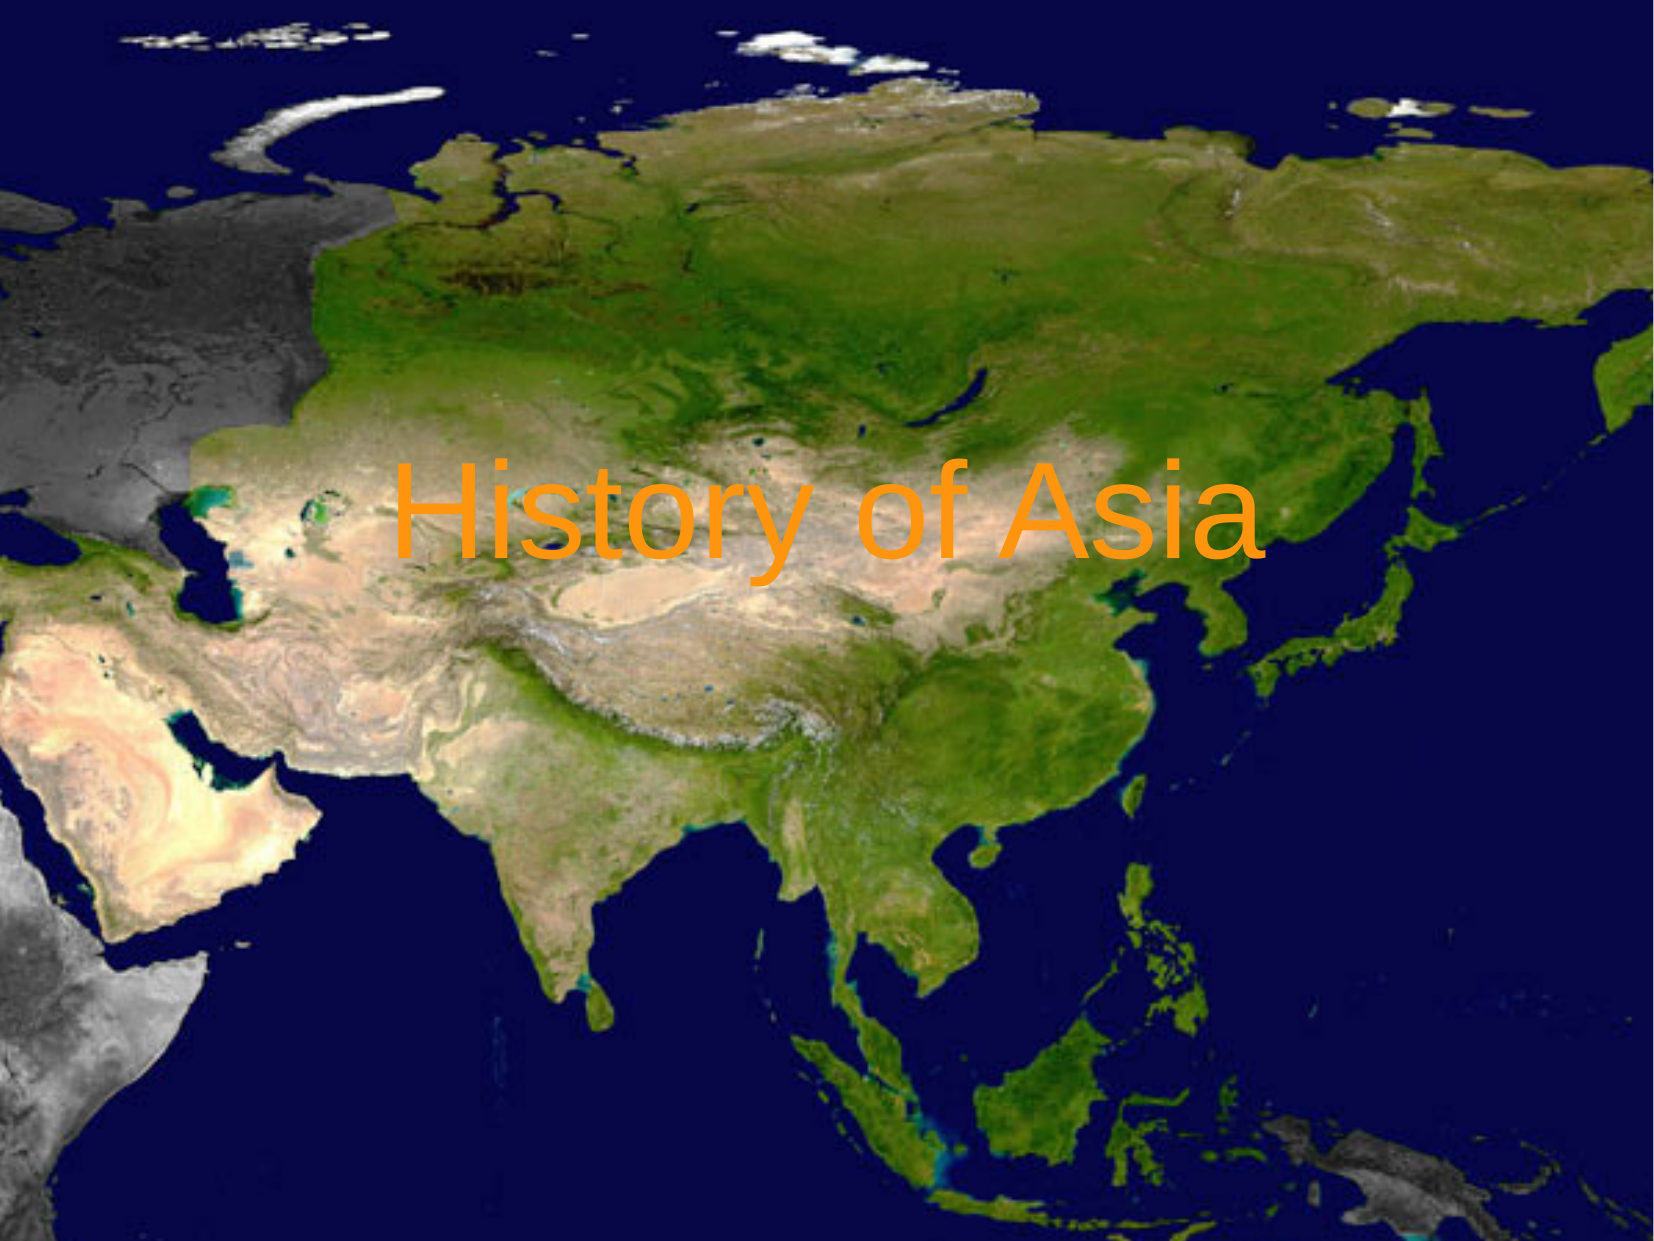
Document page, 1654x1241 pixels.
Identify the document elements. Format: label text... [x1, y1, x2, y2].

picture [0, 0, 1654, 1241]
title History of Asia [82, 407, 1571, 615]
